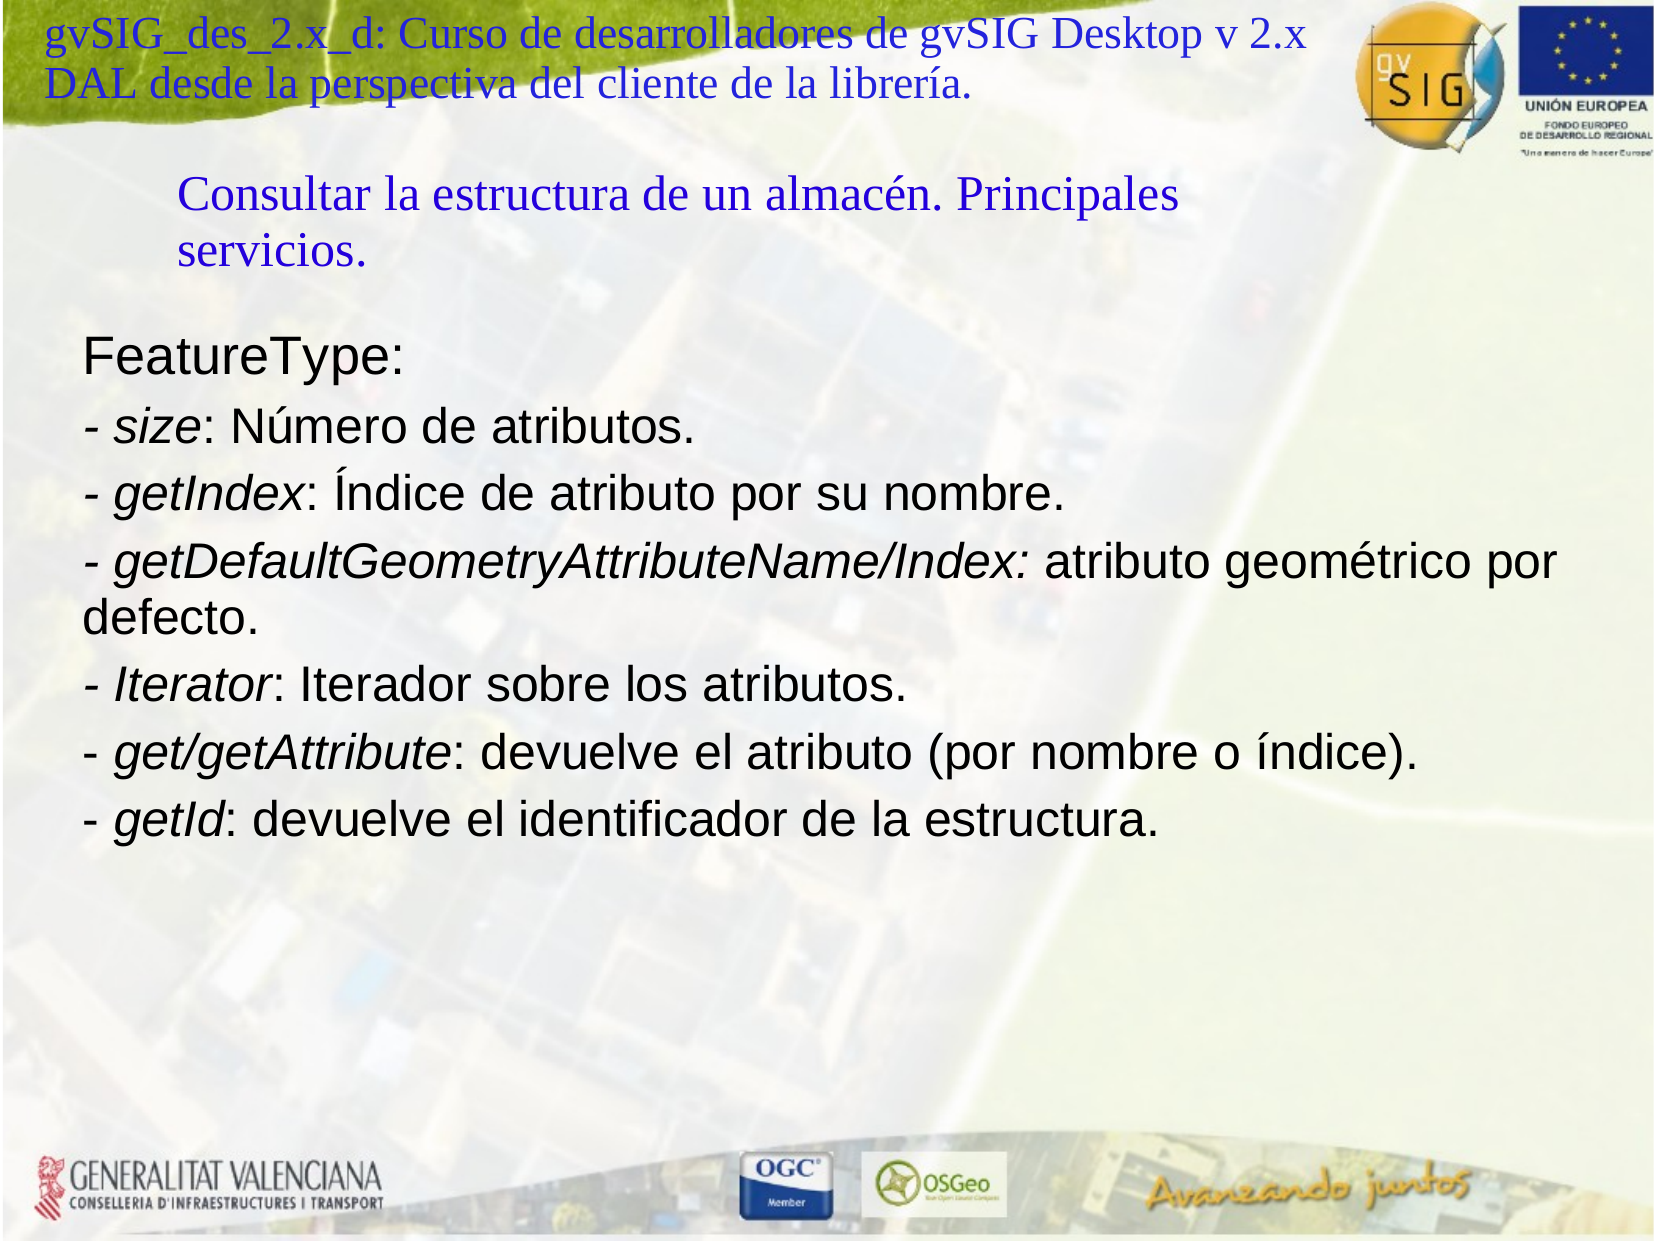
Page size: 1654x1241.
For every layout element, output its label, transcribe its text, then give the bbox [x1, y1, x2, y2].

picture [2, 0, 1654, 1241]
title Consultar la estructura de un almacén. Principales servicios. [177, 88, 1329, 325]
list FeatureType: - size: Número de atributos. - getIndex: Índice de atributo por su nombre. - getDefaultGeometryAttributeName/Index: atributo geométrico por defecto. - Iterator: Iterador sobre los atributos. - get/getAttribute: devuelve el atributo (por nombre o índice). - getId: devuelve el identificador de la estructura. [82, 325, 1571, 1030]
